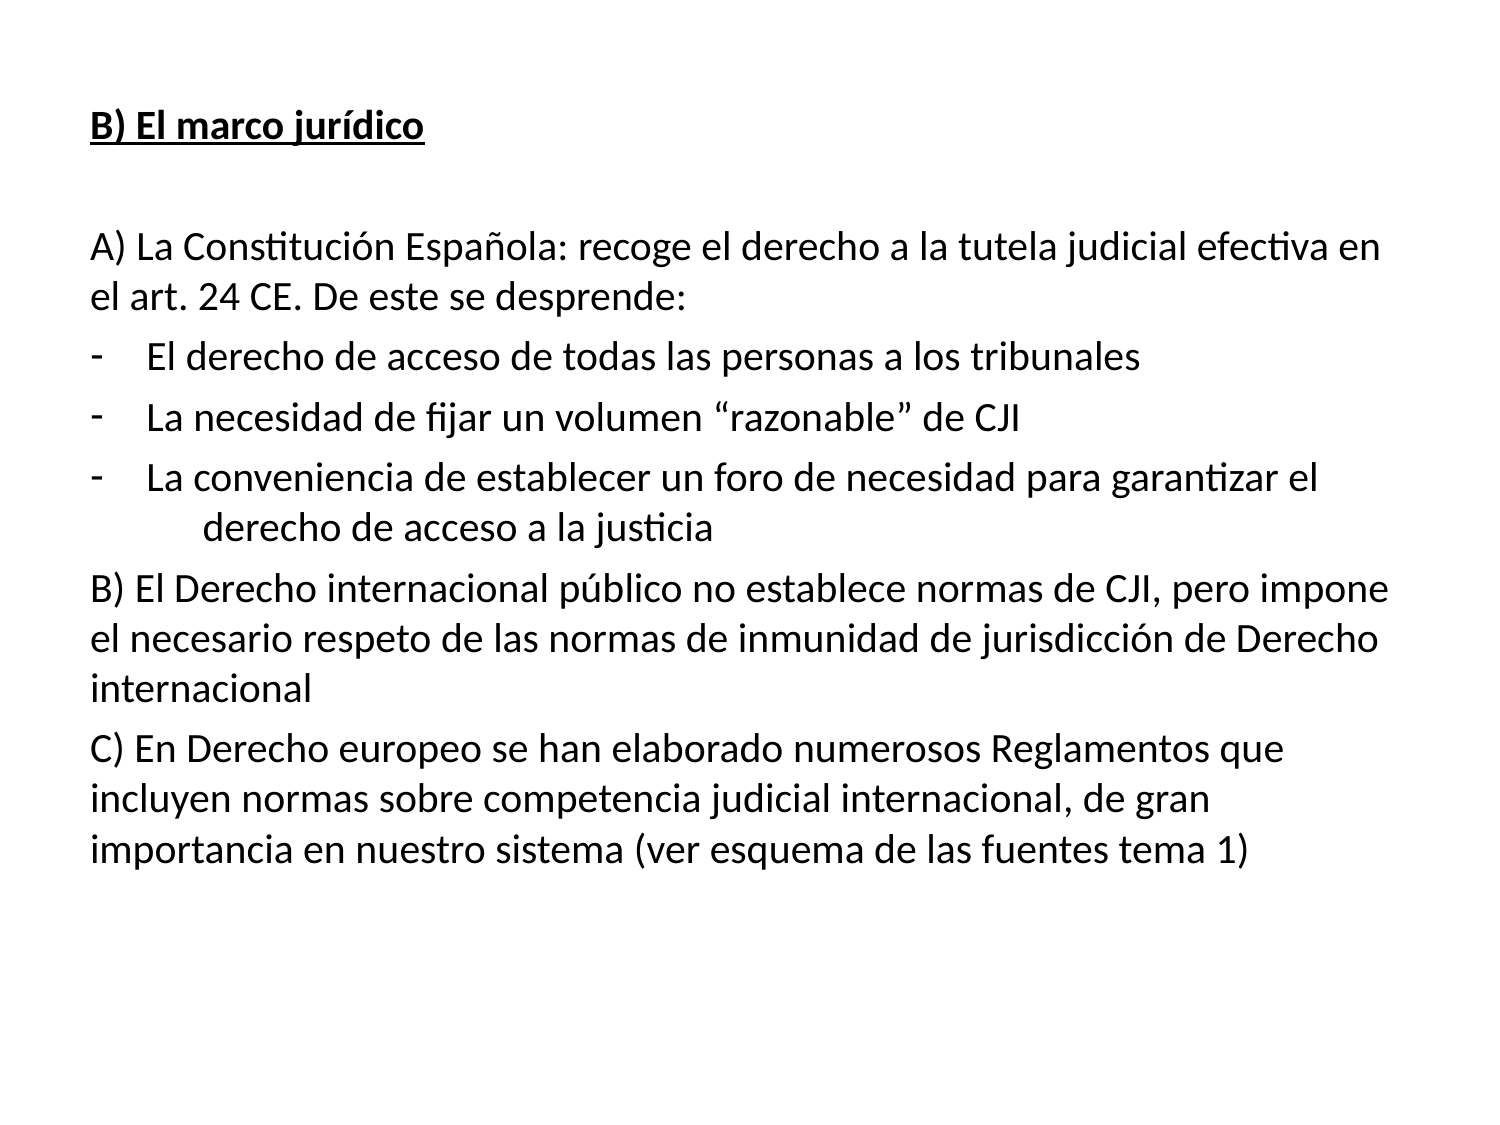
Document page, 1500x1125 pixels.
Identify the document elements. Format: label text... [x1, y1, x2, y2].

list B) El marco jurídico A) La Constitución Española: recoge el derecho a la tutela judicial efectiva en el art. 24 CE. De este se desprende: El derecho de acceso de todas las personas a los tribunales La necesidad de fijar un volumen “razonable” de CJI La conveniencia de establecer un foro de necesidad para garantizar el derecho de acceso a la justicia B) El Derecho internacional público no establece normas de CJI, pero impone el necesario respeto de las normas de inmunidad de jurisdicción de Derecho internacional C) En Derecho europeo se han elaborado numerosos Reglamentos que incluyen normas sobre competencia judicial internacional, de gran importancia en nuestro sistema (ver esquema de las fuentes tema 1) [75, 90, 1426, 998]
